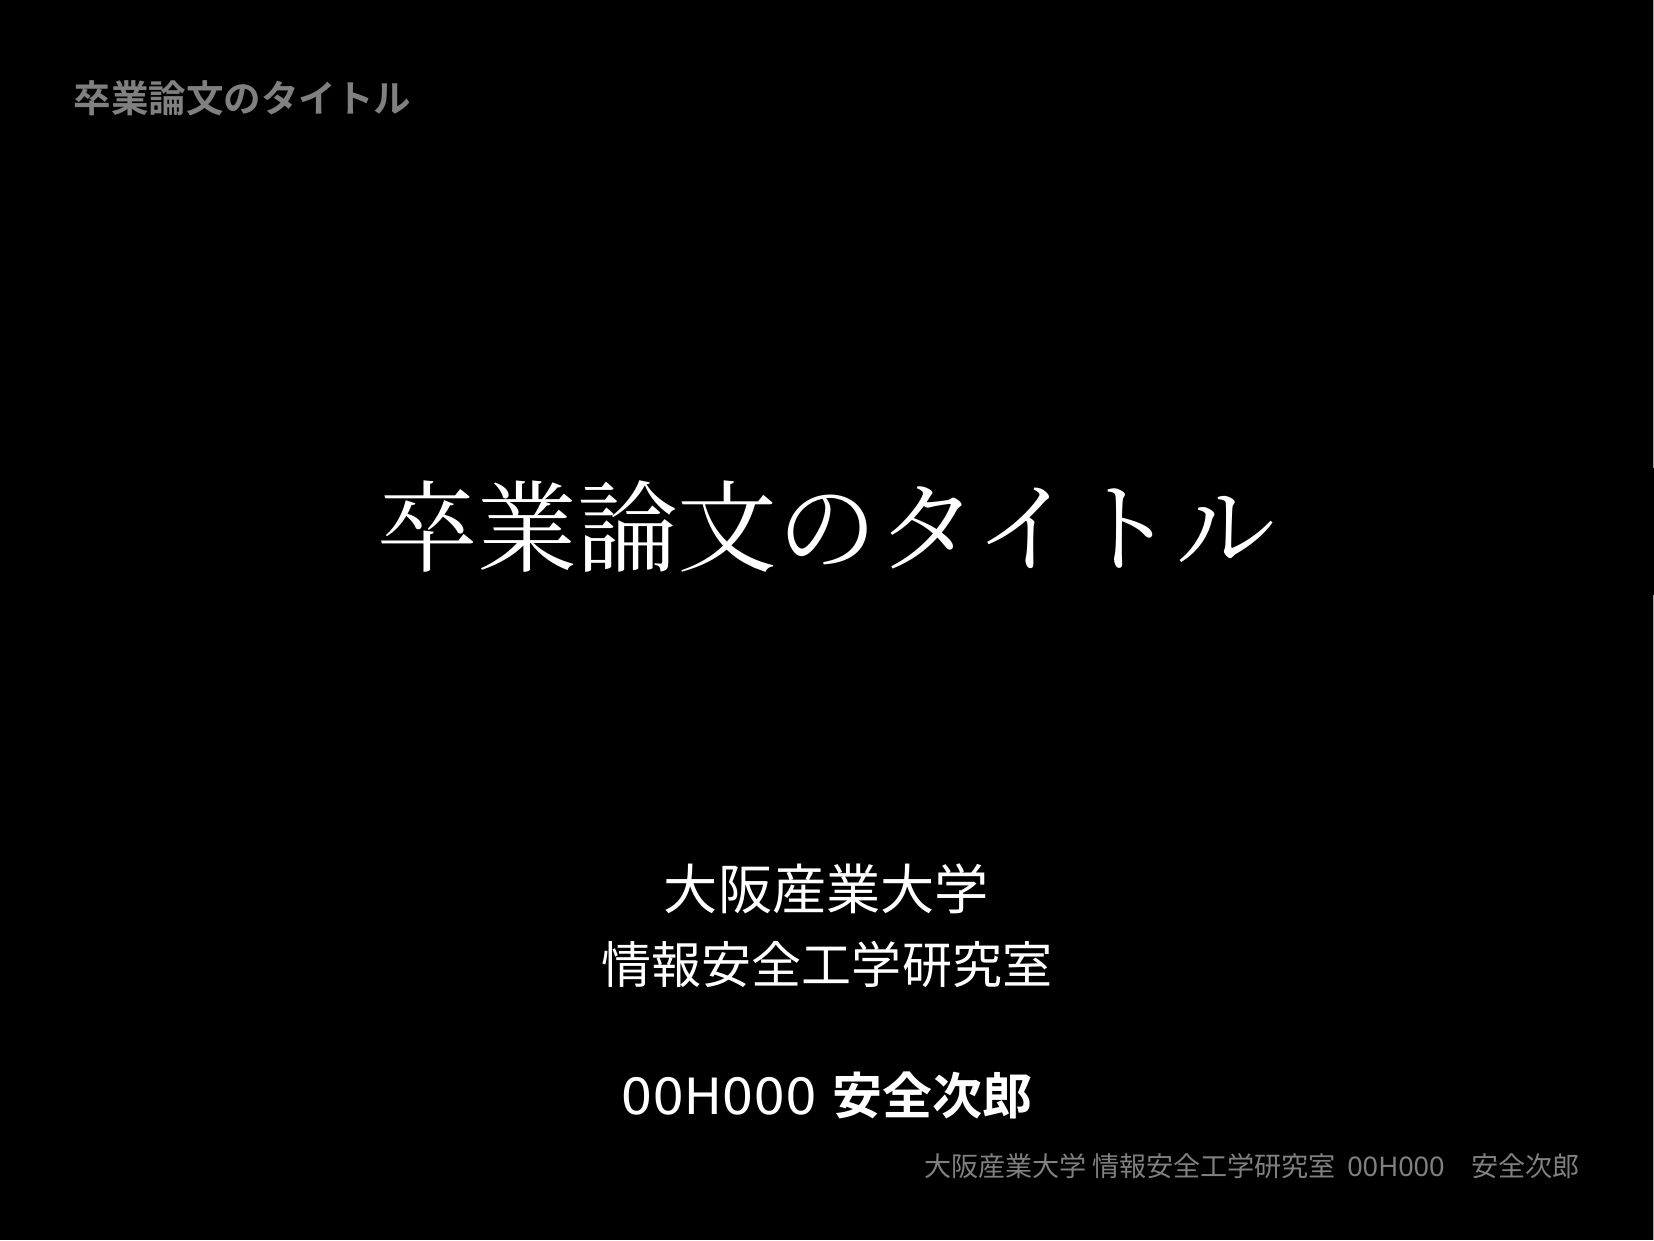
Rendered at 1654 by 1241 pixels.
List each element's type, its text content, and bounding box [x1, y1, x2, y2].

text_box 卒業論文のタイトル [0, 468, 1654, 595]
text_box 大阪産業大学 情報安全工学研究室 00H000 安全次郎 [310, 839, 1344, 1067]
